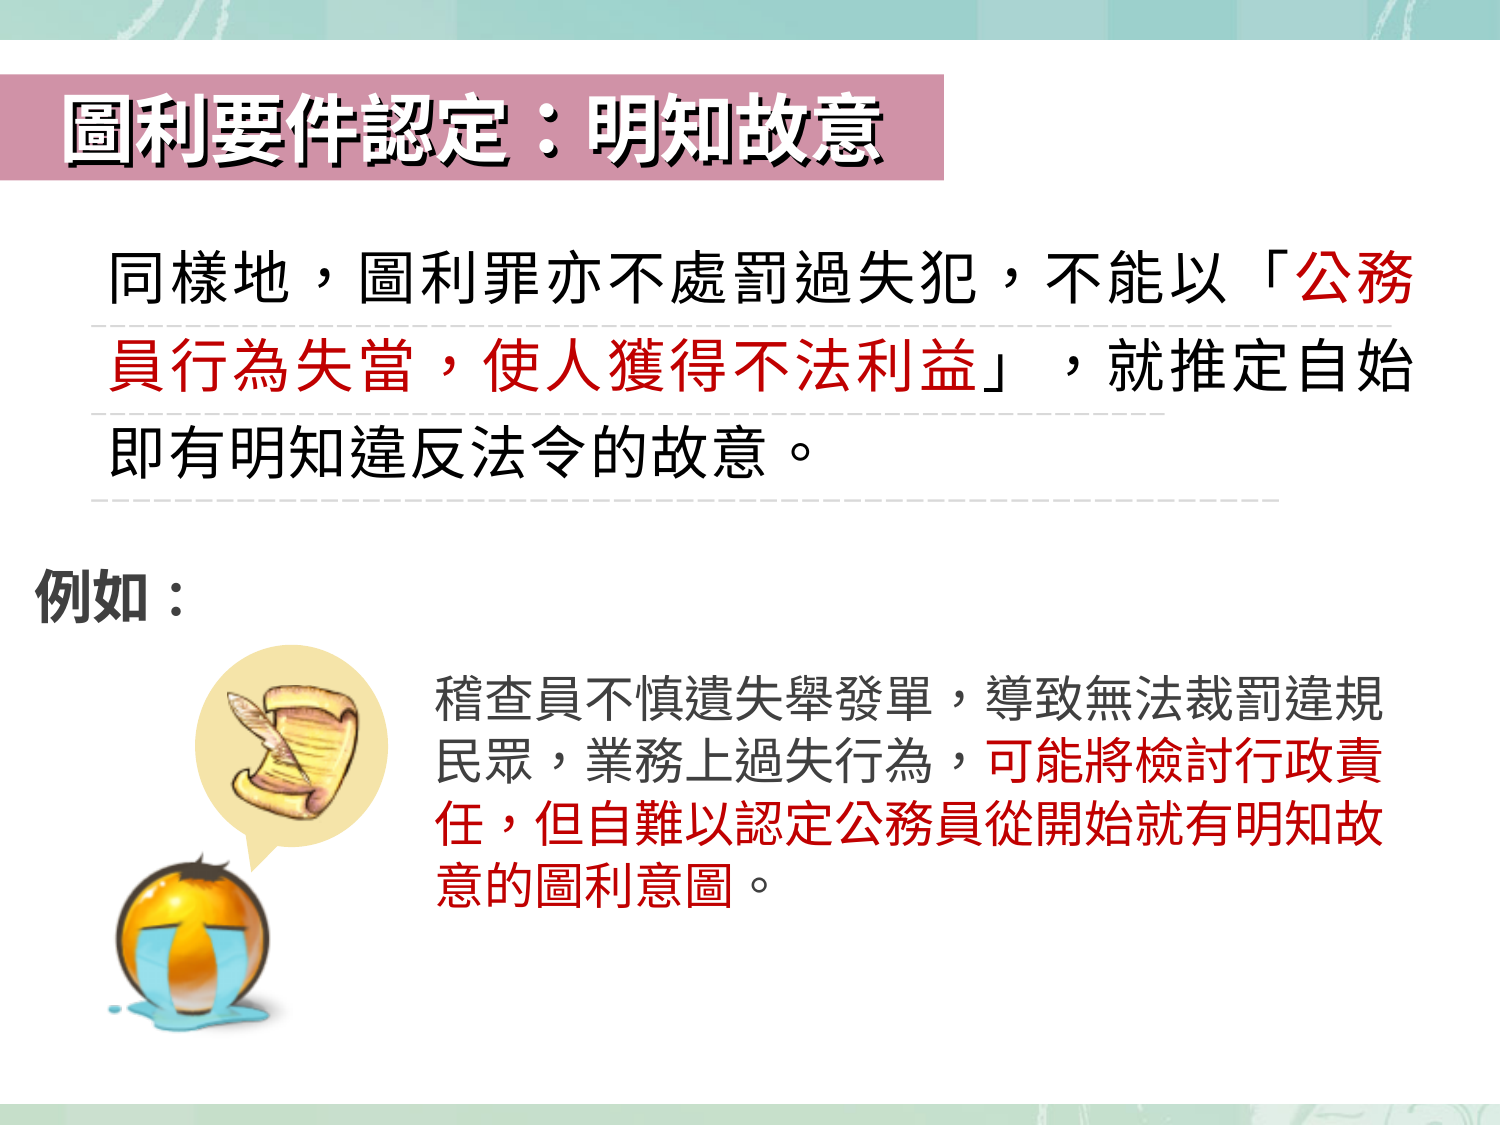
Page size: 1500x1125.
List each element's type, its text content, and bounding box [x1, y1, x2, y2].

picture [227, 685, 366, 823]
text_box 例如： [19, 553, 218, 639]
text_box 稽查員不慎遺失舉發單，導致無法裁罰違規民眾，業務上過失行為，可能將檢討行政責任，但自難以認定公務員從開始就有明知故意的圖利意圖。 [419, 657, 1429, 925]
text_box 圖利要件認定：明知故意 [0, 74, 944, 181]
text_box 同樣地，圖利罪亦不處罰過失犯，不能以「公務員行為失當，使人獲得不法利益」，就推定自始即有明知違反法令的故意。 [92, 216, 1432, 497]
text_box [0, 40, 1500, 1104]
text_box ______________________________________________________________________________________________________________________________ _________________________________________________________ [76, 234, 1429, 515]
picture [92, 847, 293, 1048]
